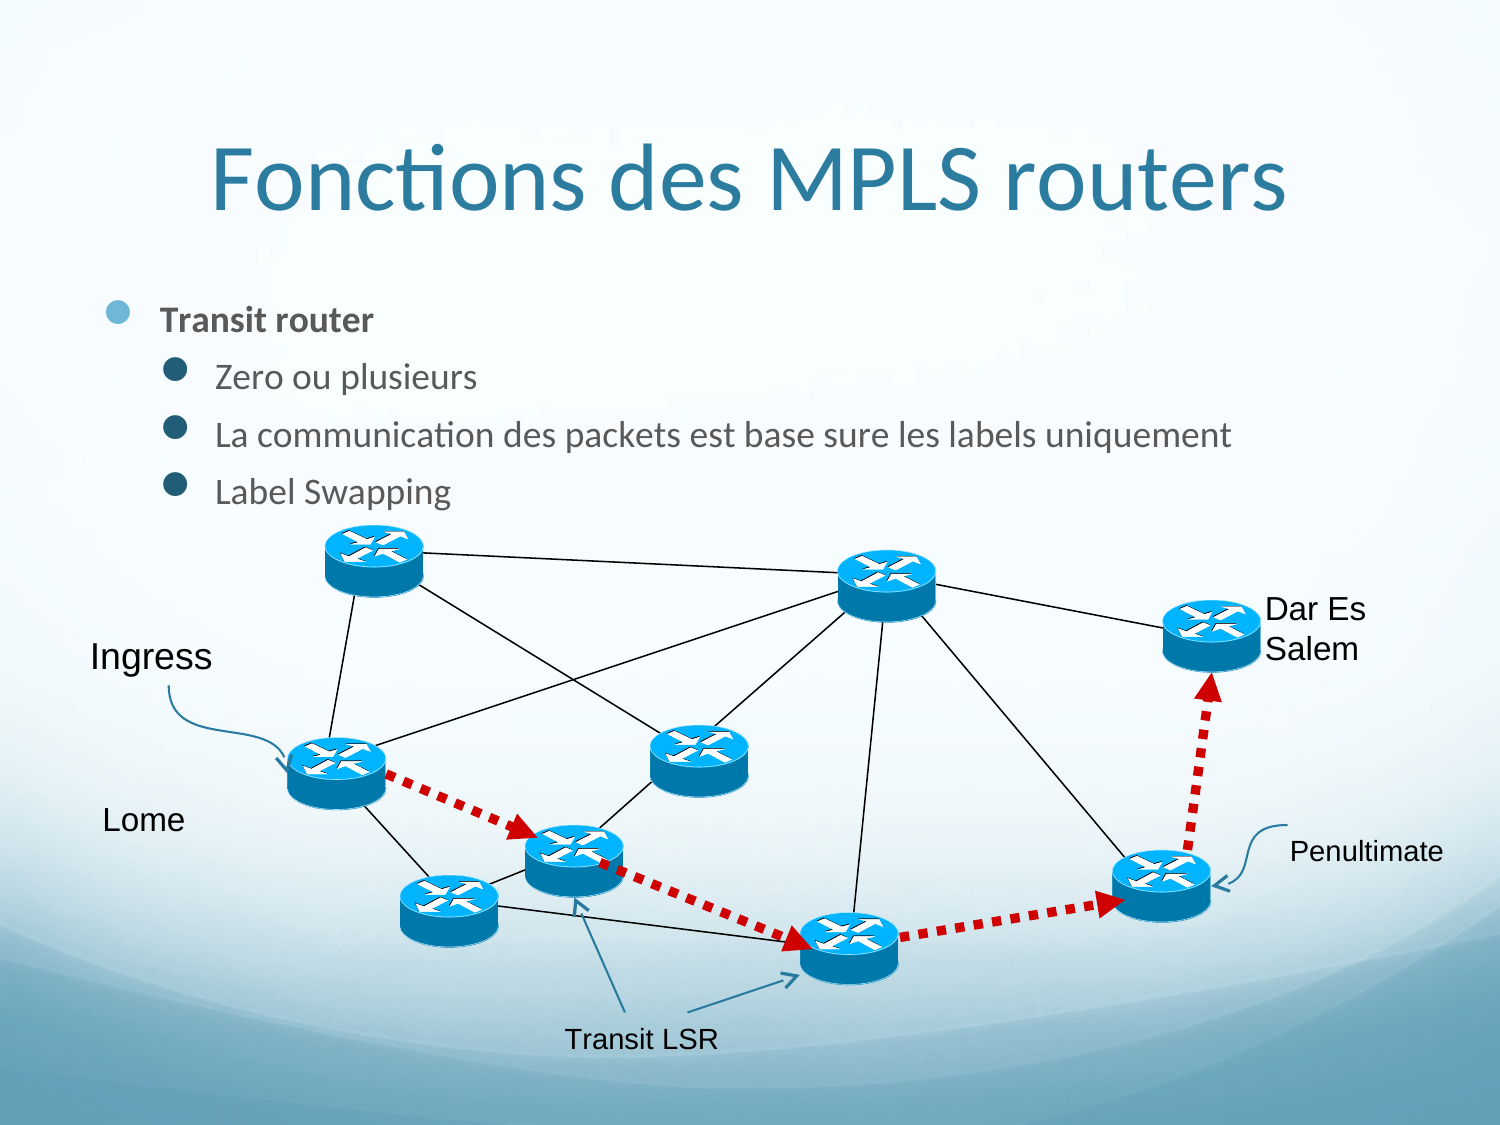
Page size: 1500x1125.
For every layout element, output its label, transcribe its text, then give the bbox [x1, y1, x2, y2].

text_box Lome [87, 789, 276, 846]
list Transit router Zero ou plusieurs La communication des packets est base sure les labels uniquement Label Swapping [87, 287, 1450, 1075]
picture [0, 0, 1500, 1125]
text_box Ingress [74, 624, 263, 686]
text_box Penultimate [1274, 824, 1463, 876]
text_box Transit LSR [549, 1012, 826, 1063]
title Fonctions des MPLS routers [90, 17, 1410, 237]
text_box Dar Es Salem [1249, 579, 1438, 676]
